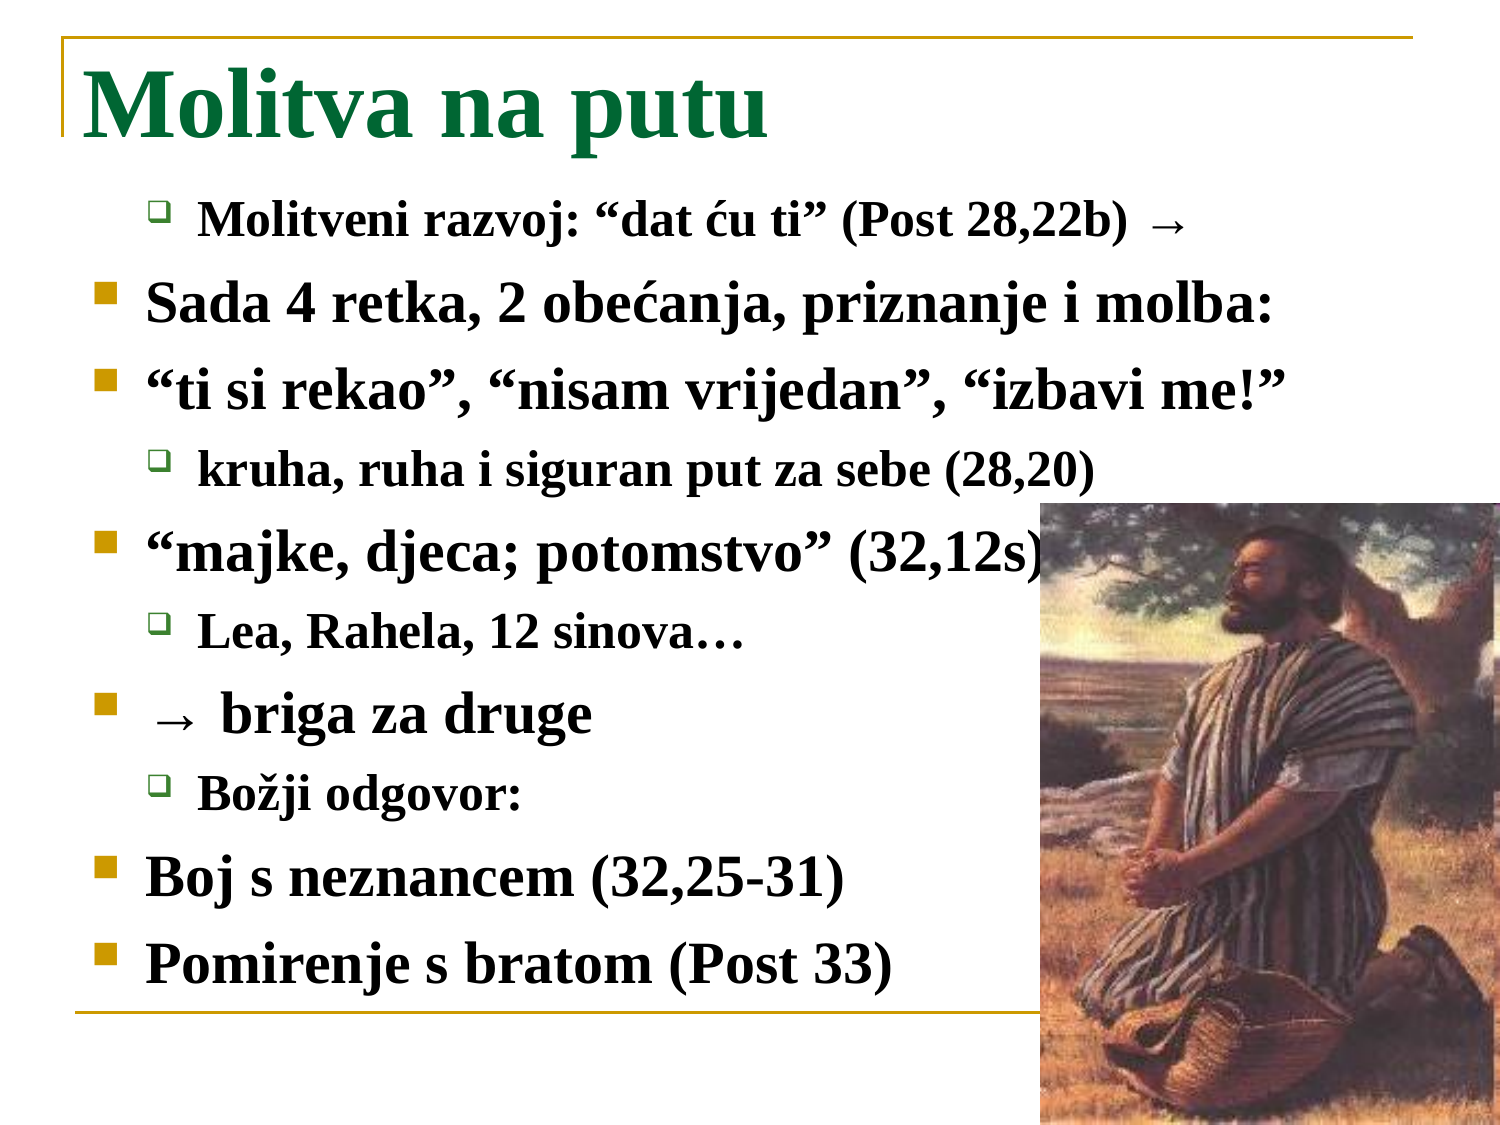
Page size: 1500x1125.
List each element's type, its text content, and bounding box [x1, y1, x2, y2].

picture [1040, 503, 1500, 1125]
list Molitveni razvoj: “dat ću ti” (Post 28,22b) → Sada 4 retka, 2 obećanja, priznanje i molba: “ti si rekao”, “nisam vrijedan”, “izbavi me!” kruha, ruha i siguran put za sebe (28,20) “majke, djeca; potomstvo” (32,12s) Lea, Rahela, 12 sinova… → briga za druge Božji odgovor: Boj s neznancem (32,25-31) Pomirenje s bratom (Post 33) [76, 177, 1500, 1012]
title Molitva na putu [67, 29, 1418, 217]
